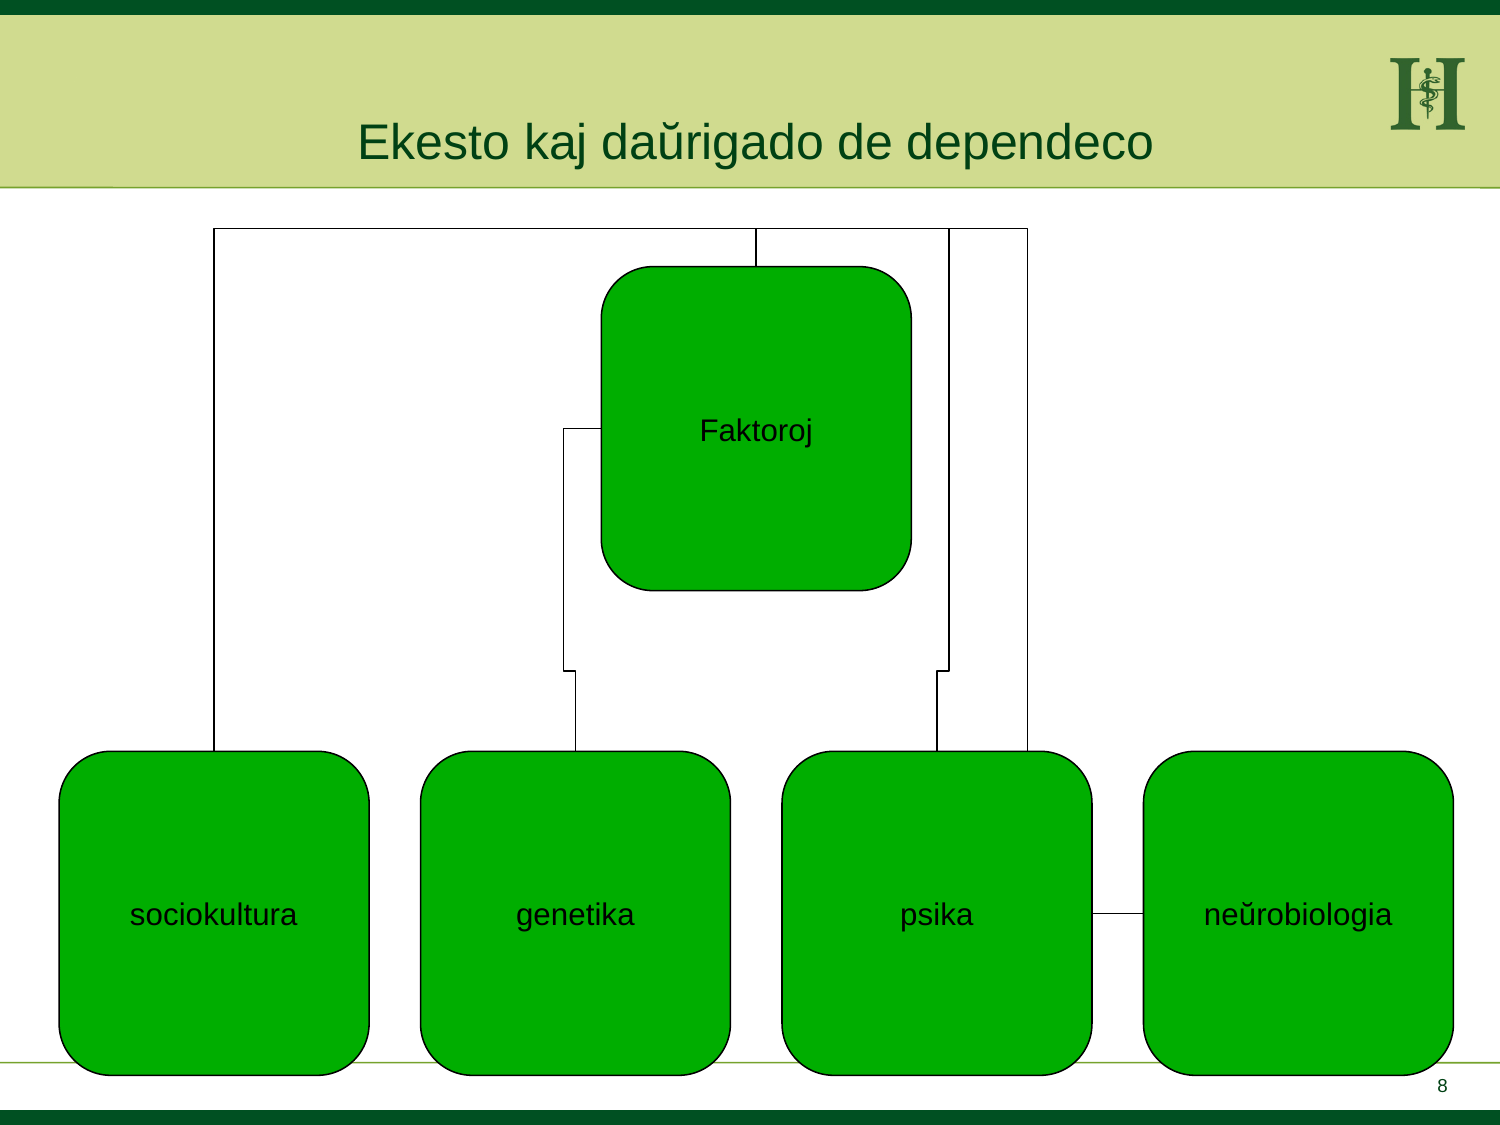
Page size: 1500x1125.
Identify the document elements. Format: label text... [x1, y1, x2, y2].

text_box sociokultura [59, 751, 370, 1076]
text_box psika [782, 751, 1092, 1076]
title Ekesto kaj daŭrigado de dependeco [59, 0, 1453, 177]
text_box neŭrobiologia [1143, 751, 1454, 1076]
text_box Faktoroj [601, 266, 912, 591]
text_box genetika [420, 751, 731, 1076]
picture [0, 15, 1500, 186]
